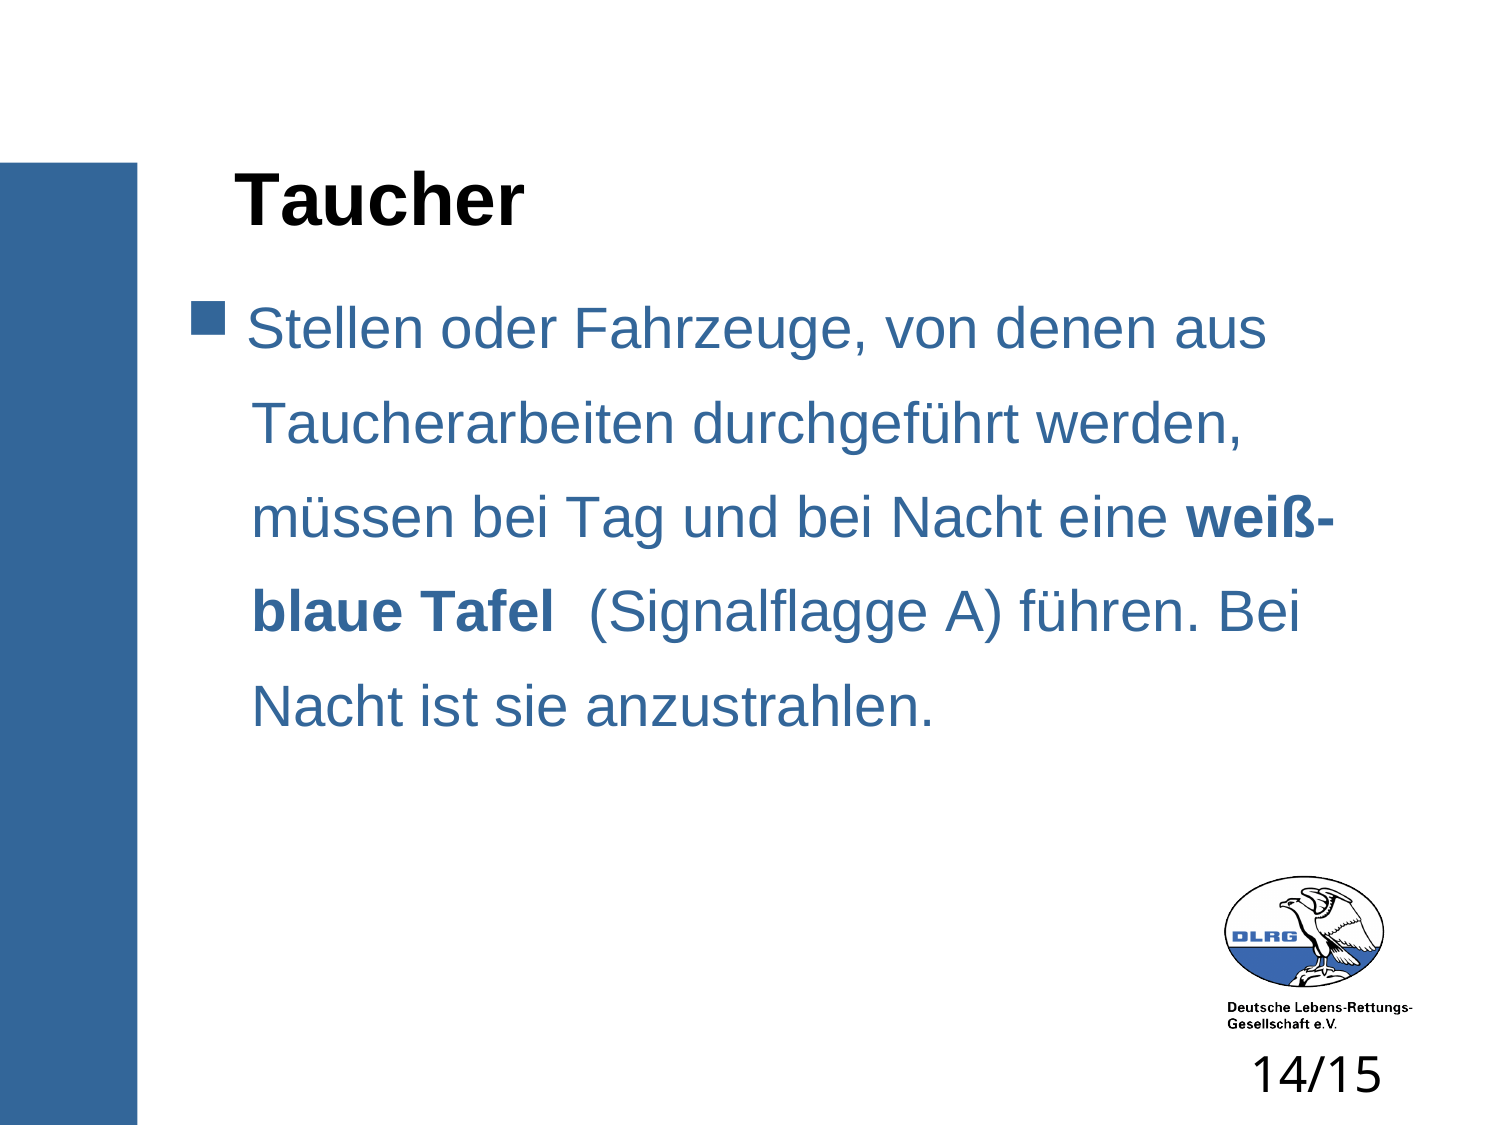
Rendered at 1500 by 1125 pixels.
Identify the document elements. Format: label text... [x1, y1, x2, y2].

text_box <Nummer>/15 [1235, 1034, 1500, 1111]
text_box Stellen oder Fahrzeuge, von denen aus Taucherarbeiten durchgeführt werden, müssen bei Tag und bei Nacht eine weiß- blaue Tafel (Signalflagge A) führen. Bei Nacht ist sie anzustrahlen. [171, 258, 1478, 795]
text_box Taucher [219, 142, 542, 249]
picture [1224, 874, 1413, 1030]
